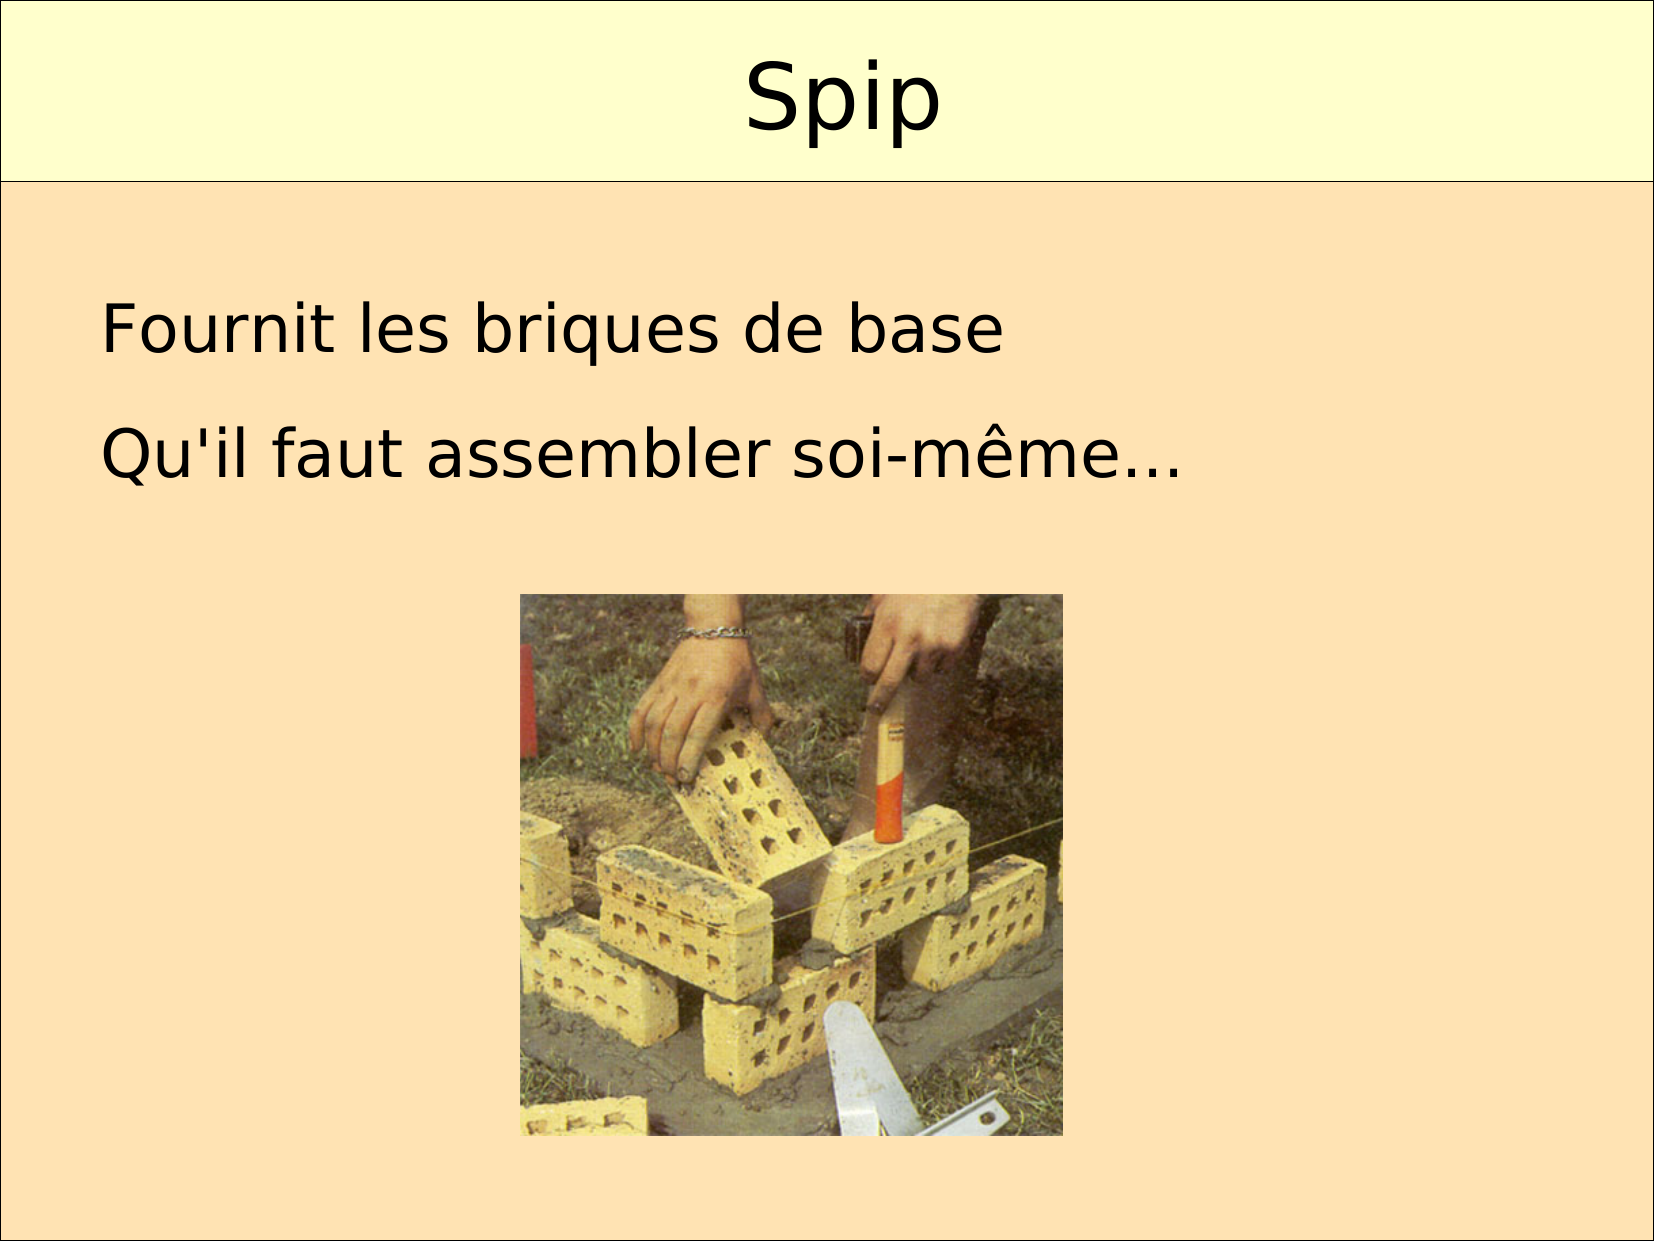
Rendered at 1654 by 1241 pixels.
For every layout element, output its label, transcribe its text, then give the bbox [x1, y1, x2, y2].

title Spip [135, 43, 1552, 151]
list Fournit les briques de base Qu'il faut assembler soi-même... [82, 290, 1571, 1241]
picture [520, 594, 1063, 1136]
